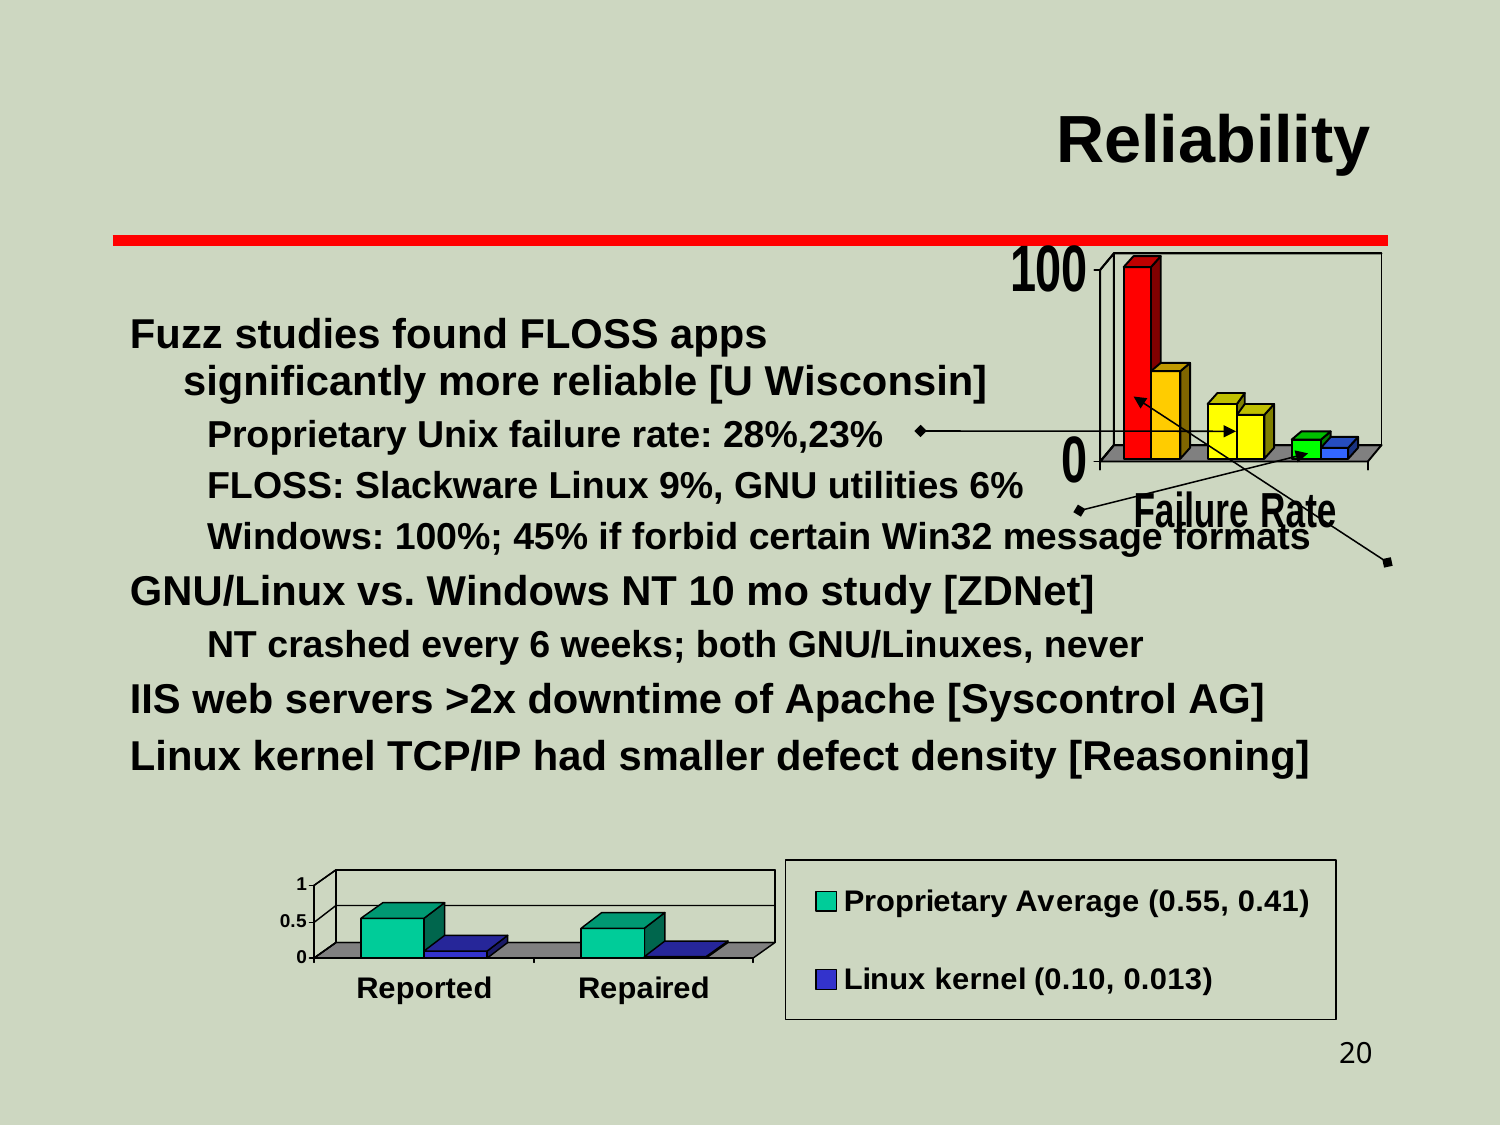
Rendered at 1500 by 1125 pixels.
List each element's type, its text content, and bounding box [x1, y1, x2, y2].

chart [920, 168, 1466, 602]
chart [55, 847, 1372, 1038]
title Reliability [90, 64, 1372, 215]
list Fuzz studies found FLOSS apps significantly more reliable [U Wisconsin] Proprietary Unix failure rate: 28%,23% FLOSS: Slackware Linux 9%, GNU utilities 6% Windows: 100%; 45% if forbid certain Win32 message formats GNU/Linux vs. Windows NT 10 mo study [ZDNet] NT crashed every 6 weeks; both GNU/Linuxes, never IIS web servers >2x downtime of Apache [Syscontrol AG] Linux kernel TCP/IP had smaller defect density [Reasoning] [112, 310, 1388, 938]
